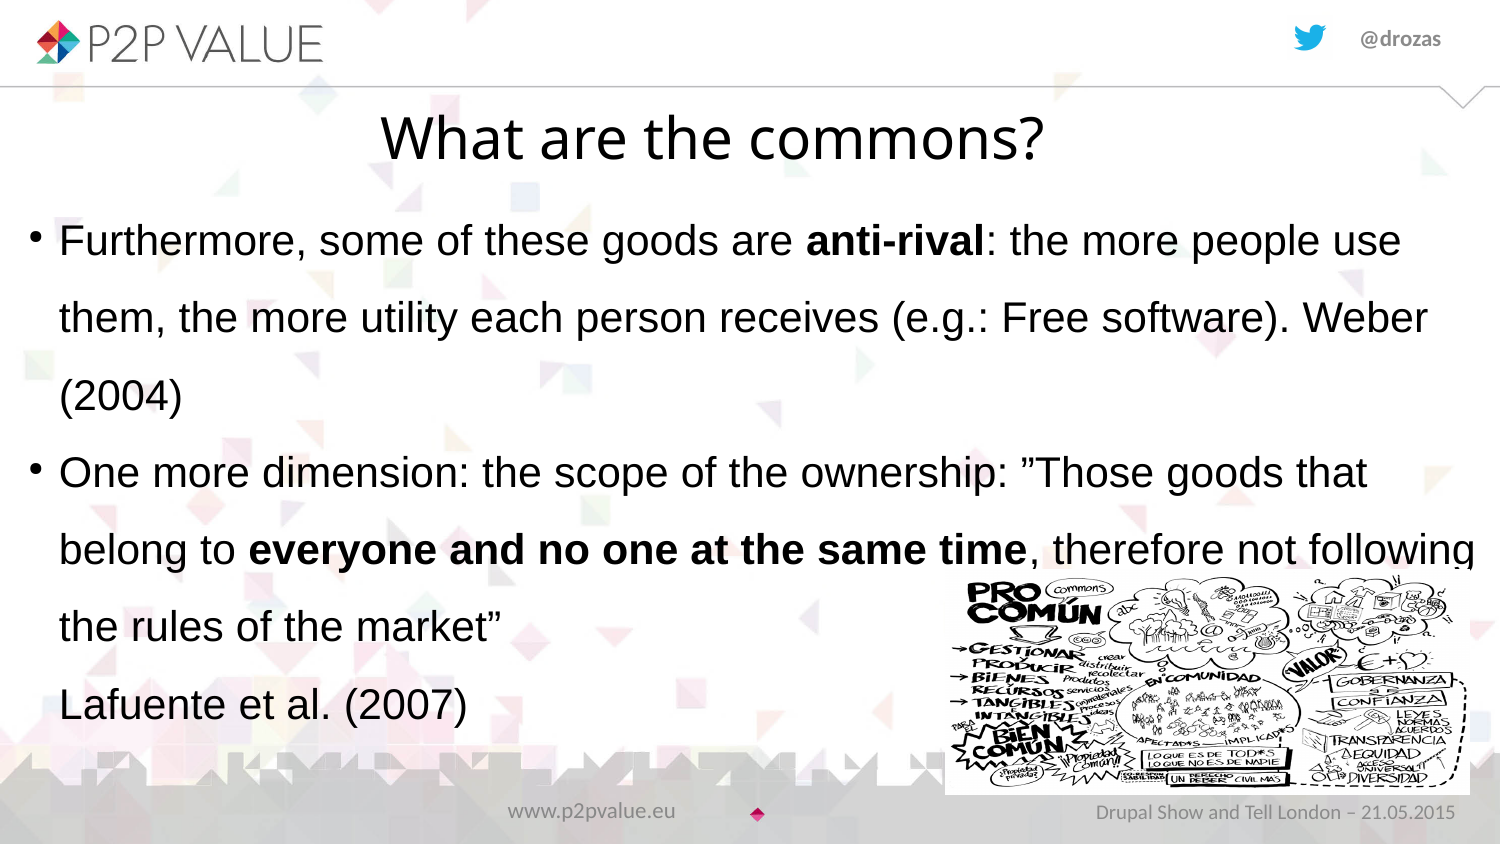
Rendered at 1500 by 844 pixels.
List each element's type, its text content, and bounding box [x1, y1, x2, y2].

subtitle Furthermore, some of these goods are anti-rival: the more people use them, the more utility each person receives (e.g.: Free software). Weber (2004) One more dimension: the scope of the ownership: ”Those goods that belong to everyone and no one at the same time, therefore not following the rules of the market” Lafuente et al. (2007) [15, 180, 1496, 736]
title What are the commons? [60, 92, 1366, 180]
text_box www.p2pvalue.eu [501, 789, 720, 829]
picture [0, 0, 1500, 844]
text_box Drupal Show and Tell London – 21.05.2015 [777, 788, 1470, 834]
text_box @drozas [1333, 15, 1455, 60]
